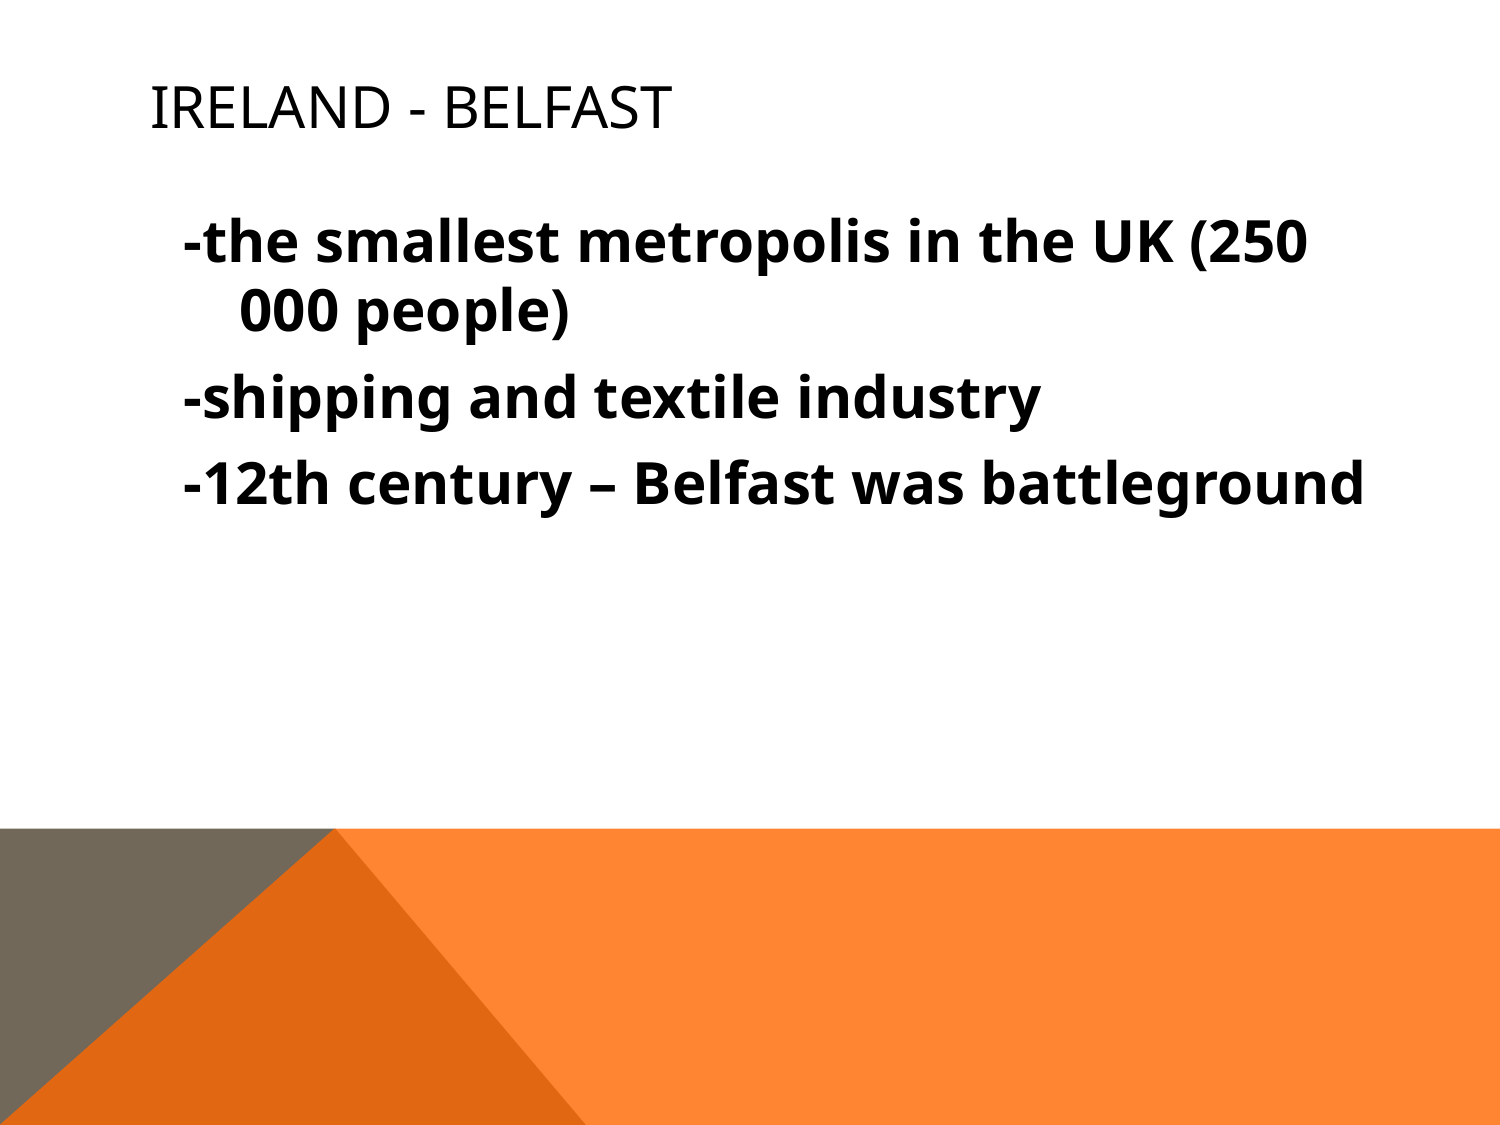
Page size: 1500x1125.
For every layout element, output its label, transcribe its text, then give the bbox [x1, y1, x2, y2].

list -the smallest metropolis in the UK (250 000 people) -shipping and textile industry -12th century – Belfast was battleground [112, 196, 1394, 796]
title Ireland - Belfast [135, 60, 1369, 150]
